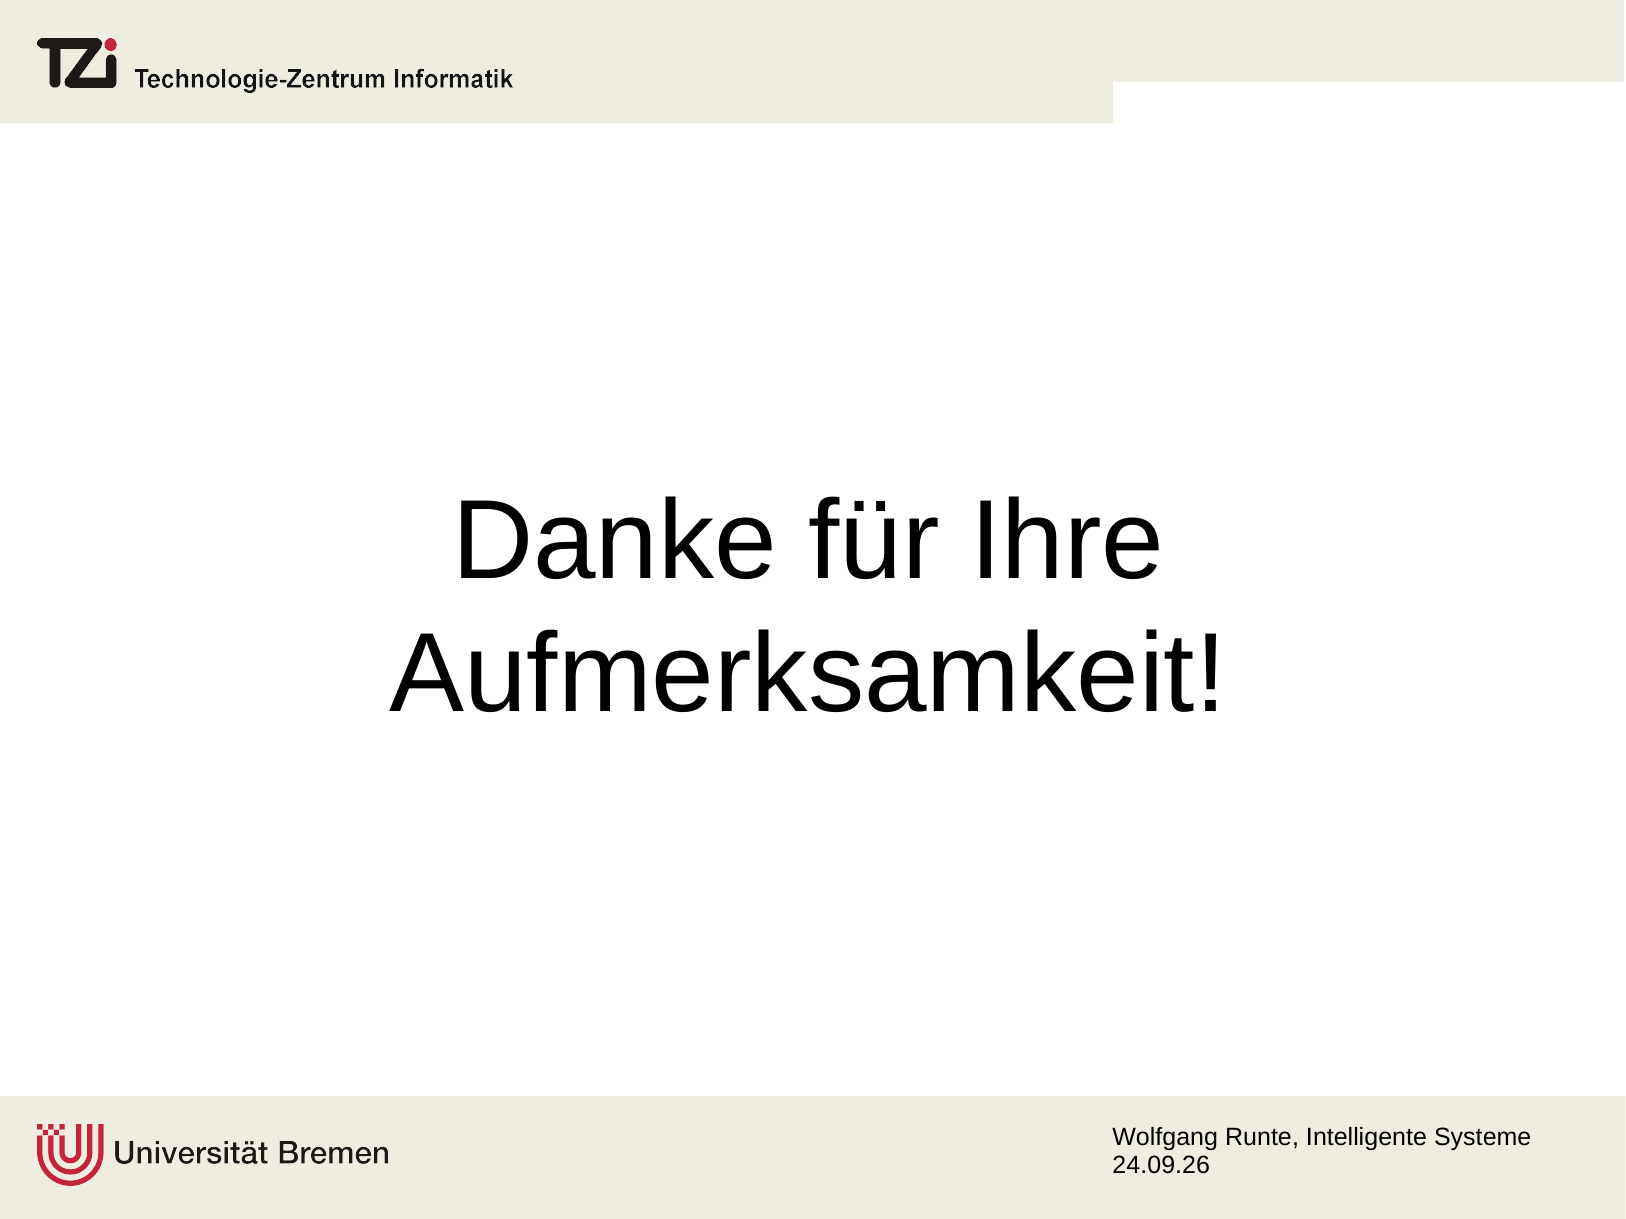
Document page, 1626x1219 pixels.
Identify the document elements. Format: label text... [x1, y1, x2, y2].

picture [37, 38, 513, 93]
text_box Danke für Ihre Aufmerksamkeit! [389, 469, 1229, 728]
picture [37, 1124, 388, 1186]
